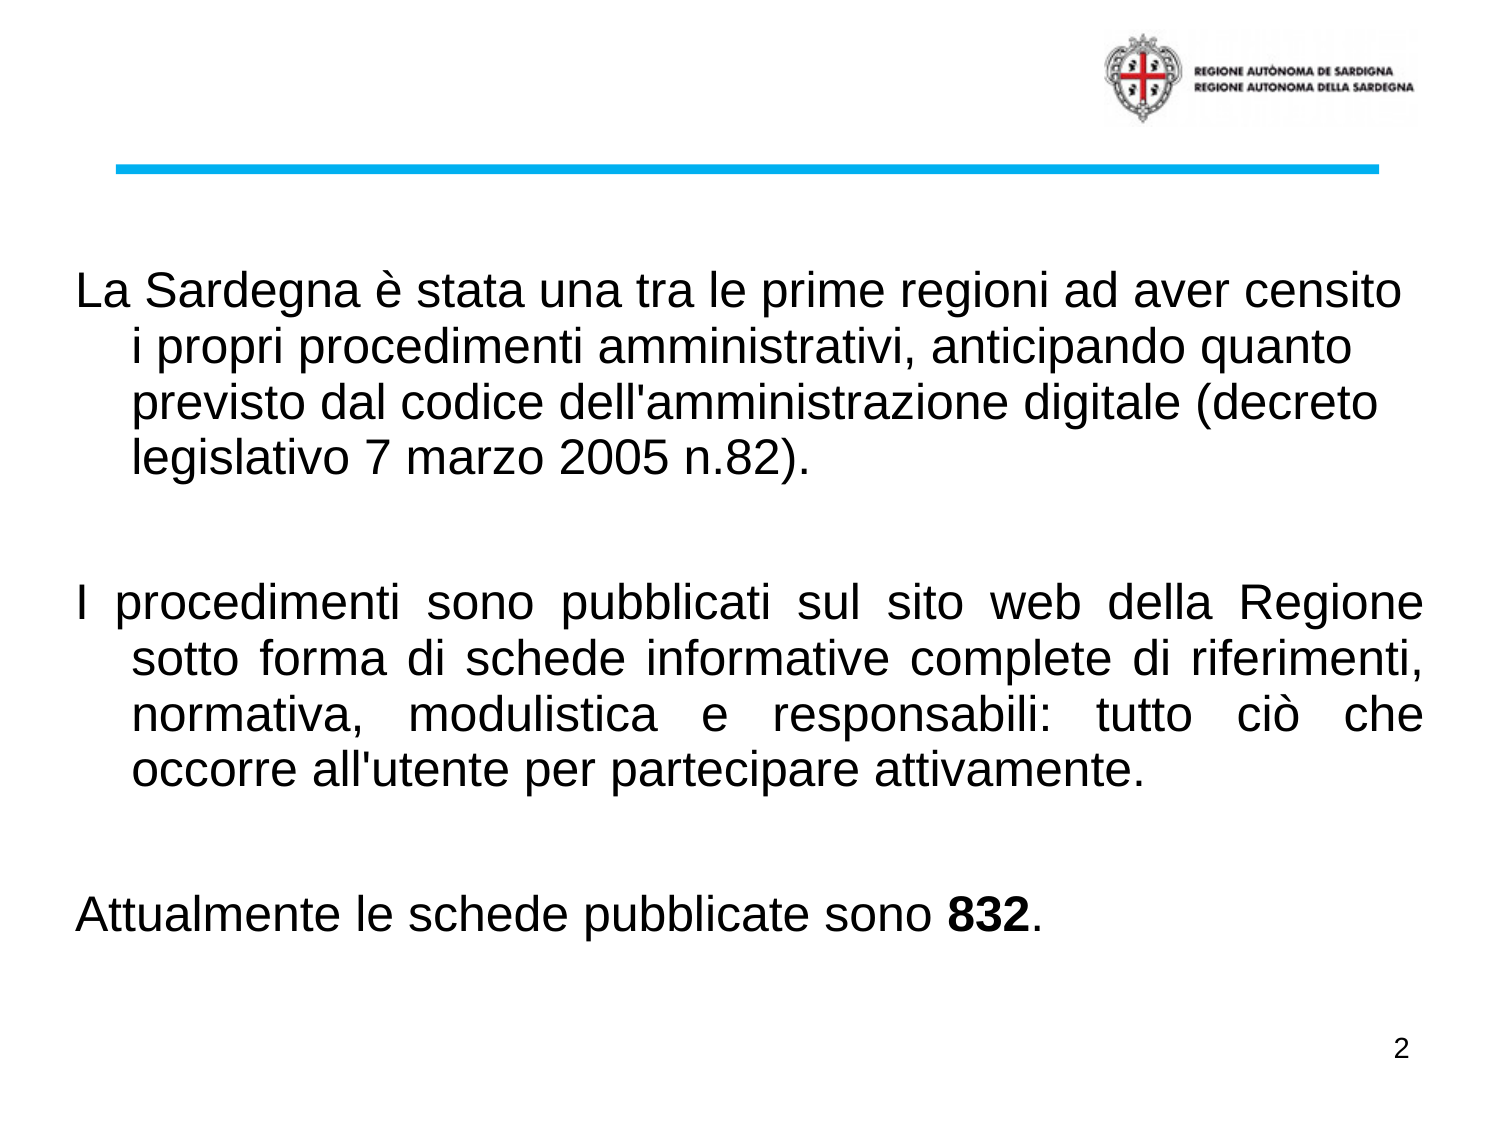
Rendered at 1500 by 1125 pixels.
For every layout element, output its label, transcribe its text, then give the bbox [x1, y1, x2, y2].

text_box [115, 164, 1380, 175]
picture [1104, 29, 1418, 127]
list La Sardegna è stata una tra le prime regioni ad aver censito i propri procedimenti amministrativi, anticipando quanto previsto dal codice dell'amministrazione digitale (decreto legislativo 7 marzo 2005 n.82). I procedimenti sono pubblicati sul sito web della Regione sotto forma di schede informative complete di riferimenti, normativa, modulistica e responsabili: tutto ciò che occorre all'utente per partecipare attivamente. Attualmente le schede pubblicate sono 832. [75, 262, 1425, 1125]
